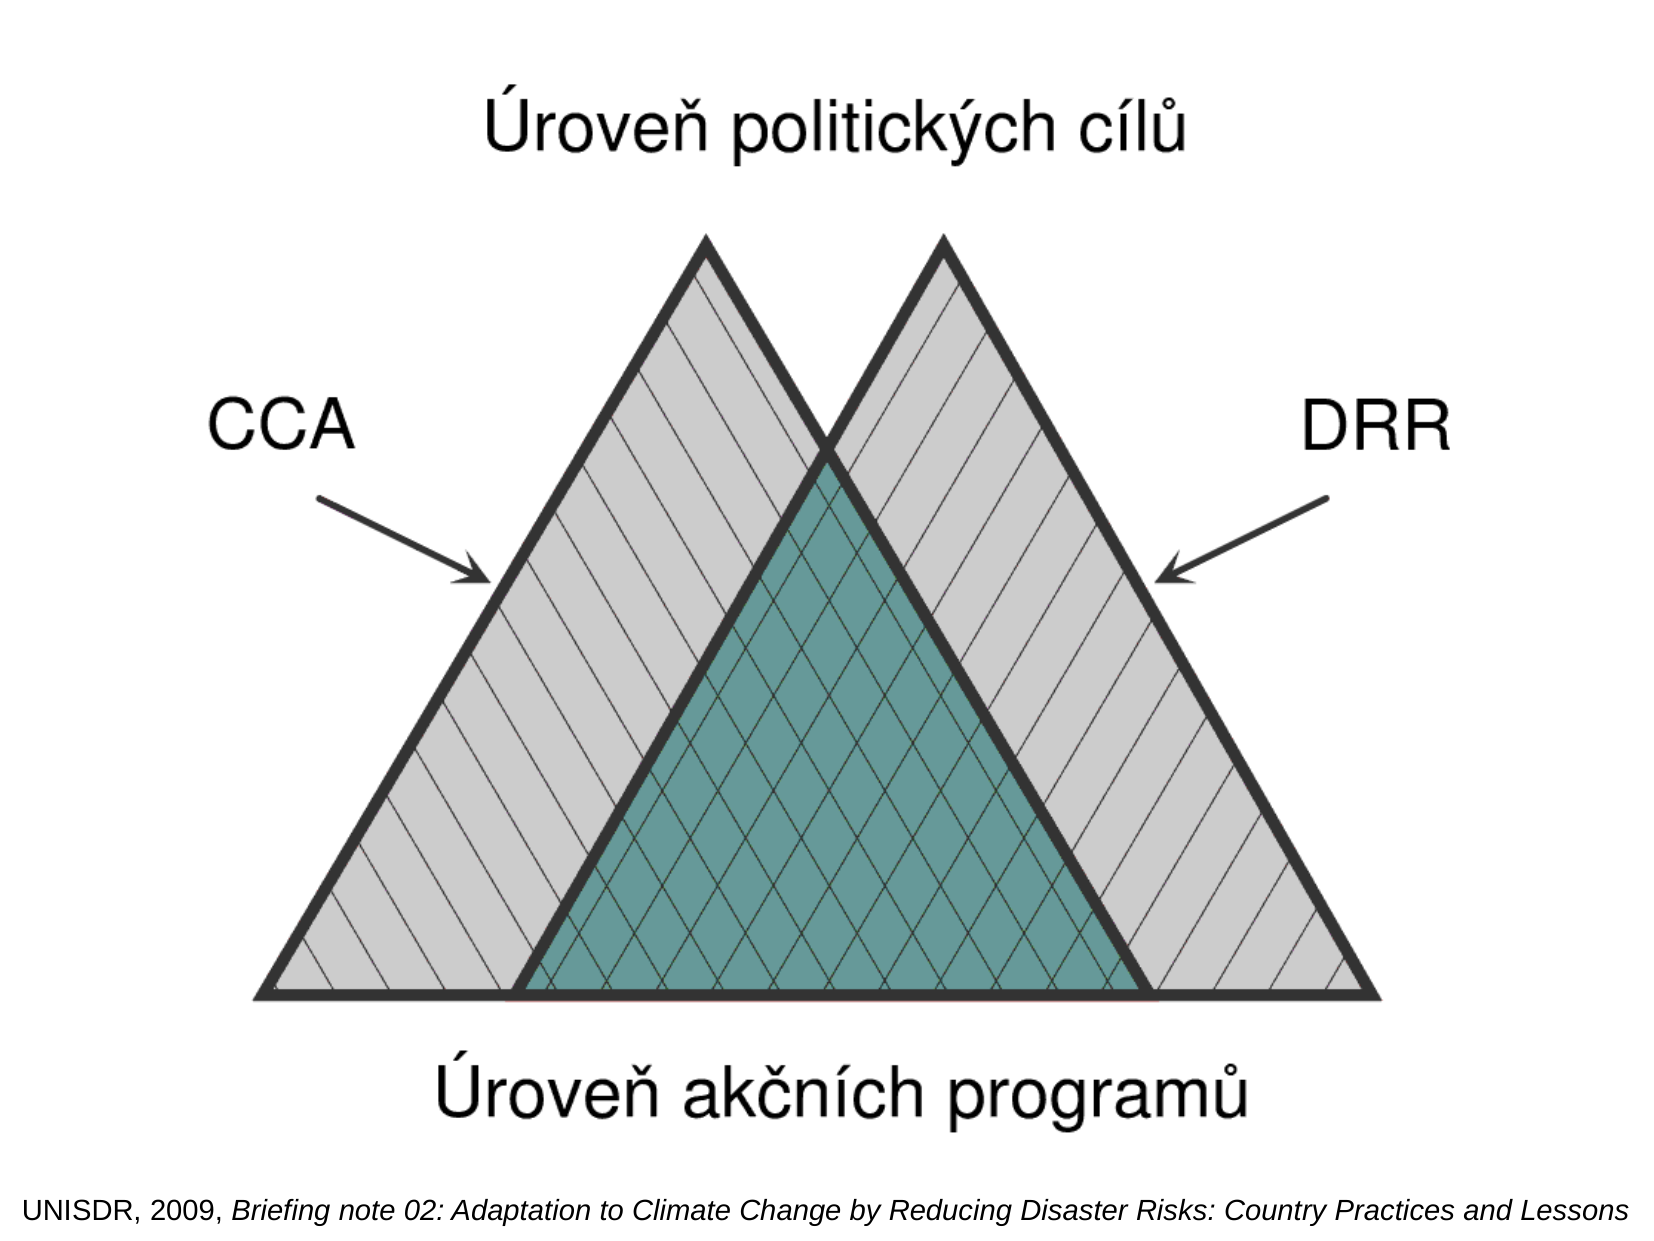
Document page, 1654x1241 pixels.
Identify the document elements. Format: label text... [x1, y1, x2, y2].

subtitle UNISDR, 2009, Briefing note 02: Adaptation to Climate Change by Reducing Disaster Risks: Country Practices and Lessons [0, 1192, 1654, 1228]
picture [188, 70, 1487, 1156]
